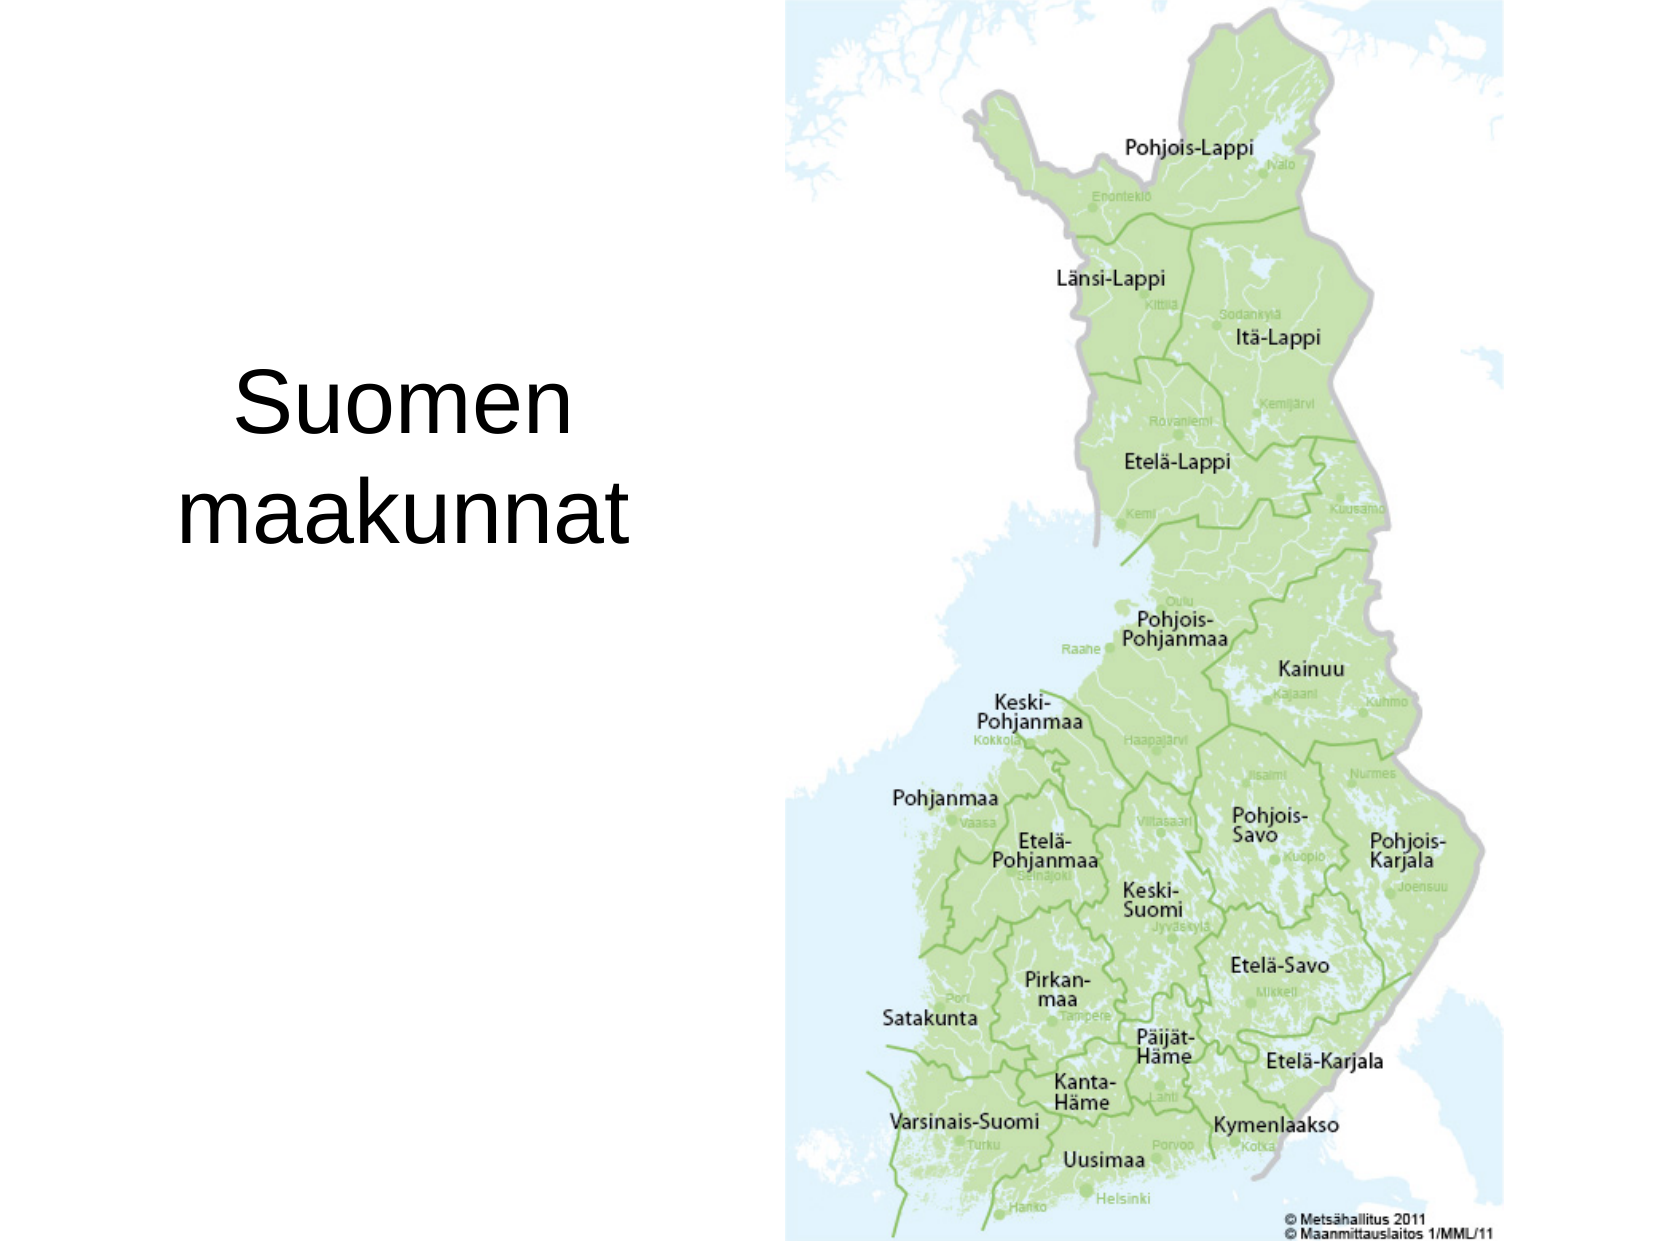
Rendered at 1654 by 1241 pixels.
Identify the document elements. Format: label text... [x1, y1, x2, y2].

picture [785, 0, 1504, 1241]
text_box Suomen maakunnat [27, 330, 745, 574]
